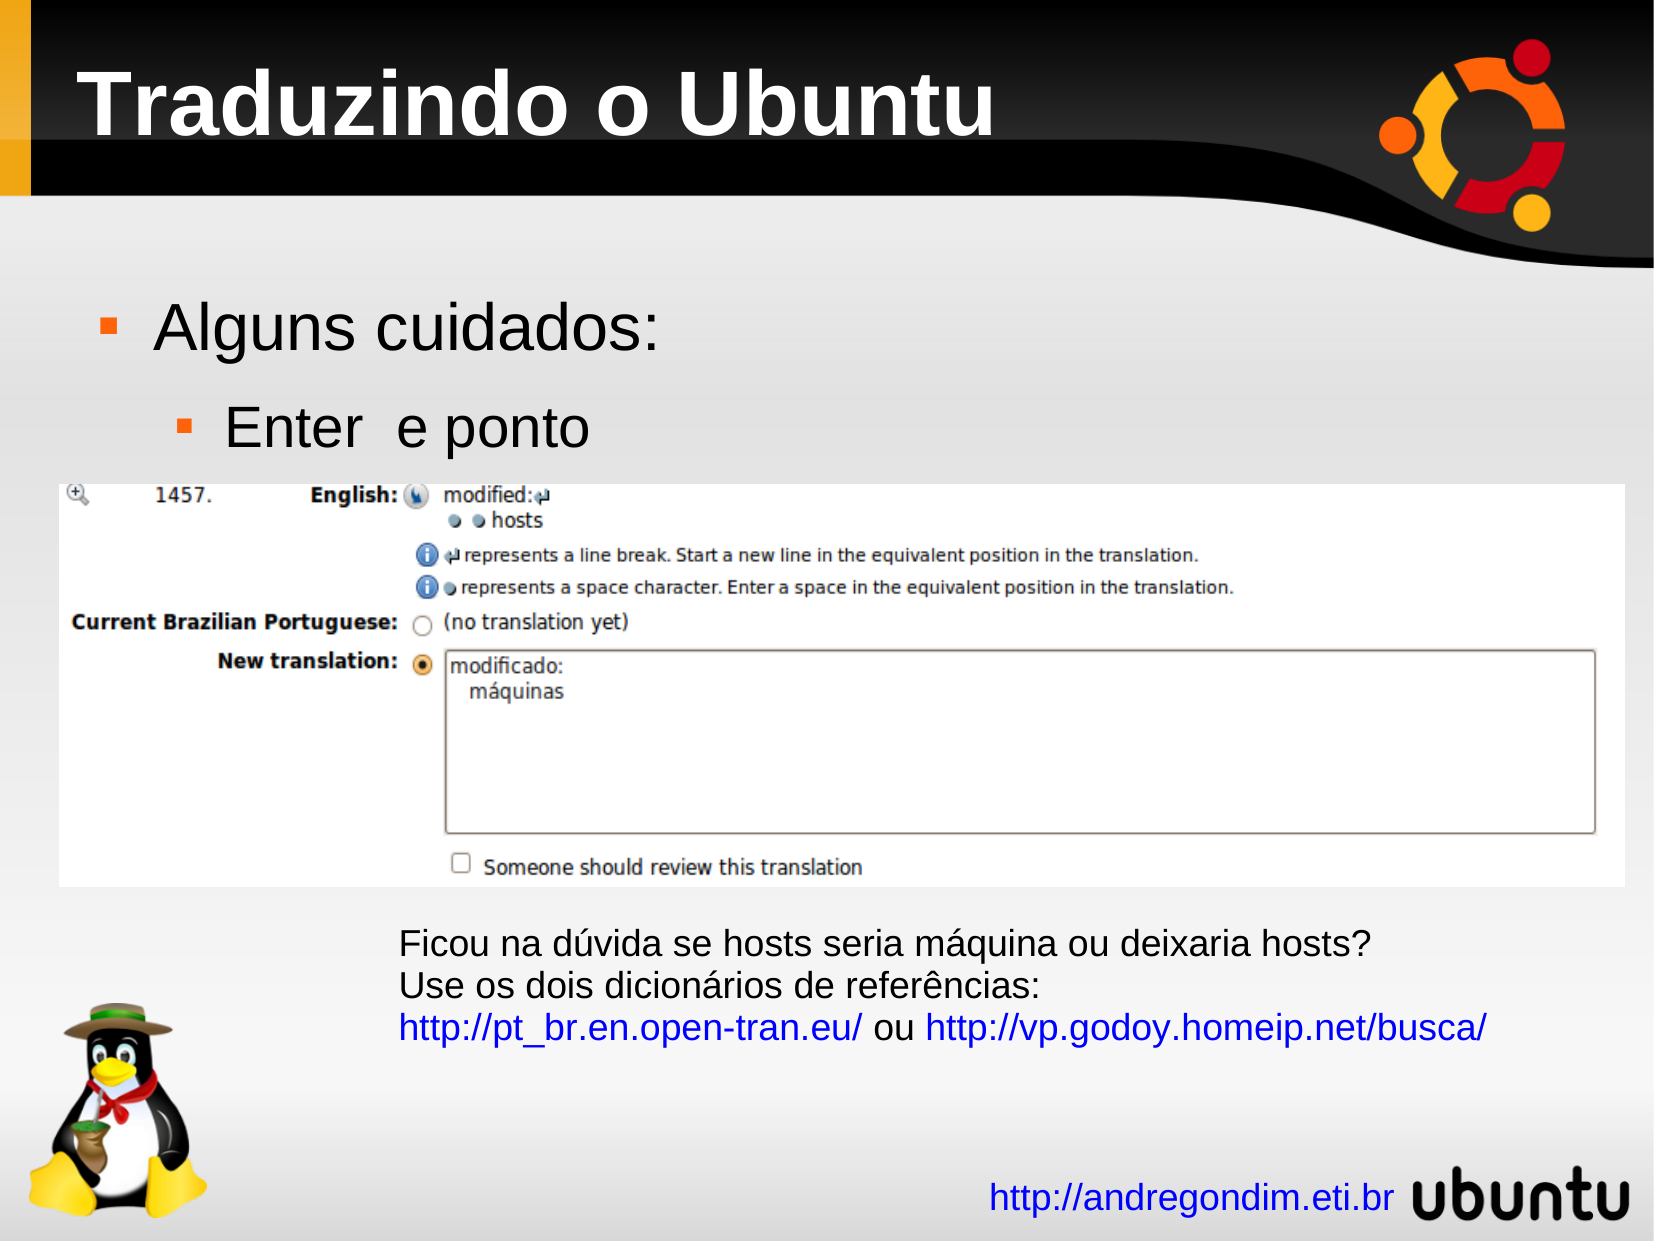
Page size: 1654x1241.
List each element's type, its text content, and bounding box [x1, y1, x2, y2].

picture [0, 0, 1654, 1241]
title Traduzindo o Ubuntu [76, 7, 1565, 200]
list Alguns cuidados: Enter e ponto [82, 290, 739, 460]
text_box Ficou na dúvida se hosts seria máquina ou deixaria hosts? Use os dois dicionários de referências: http://pt_br.en.open-tran.eu/ ou http://vp.godoy.homeip.net/busca/ [383, 915, 1595, 1057]
